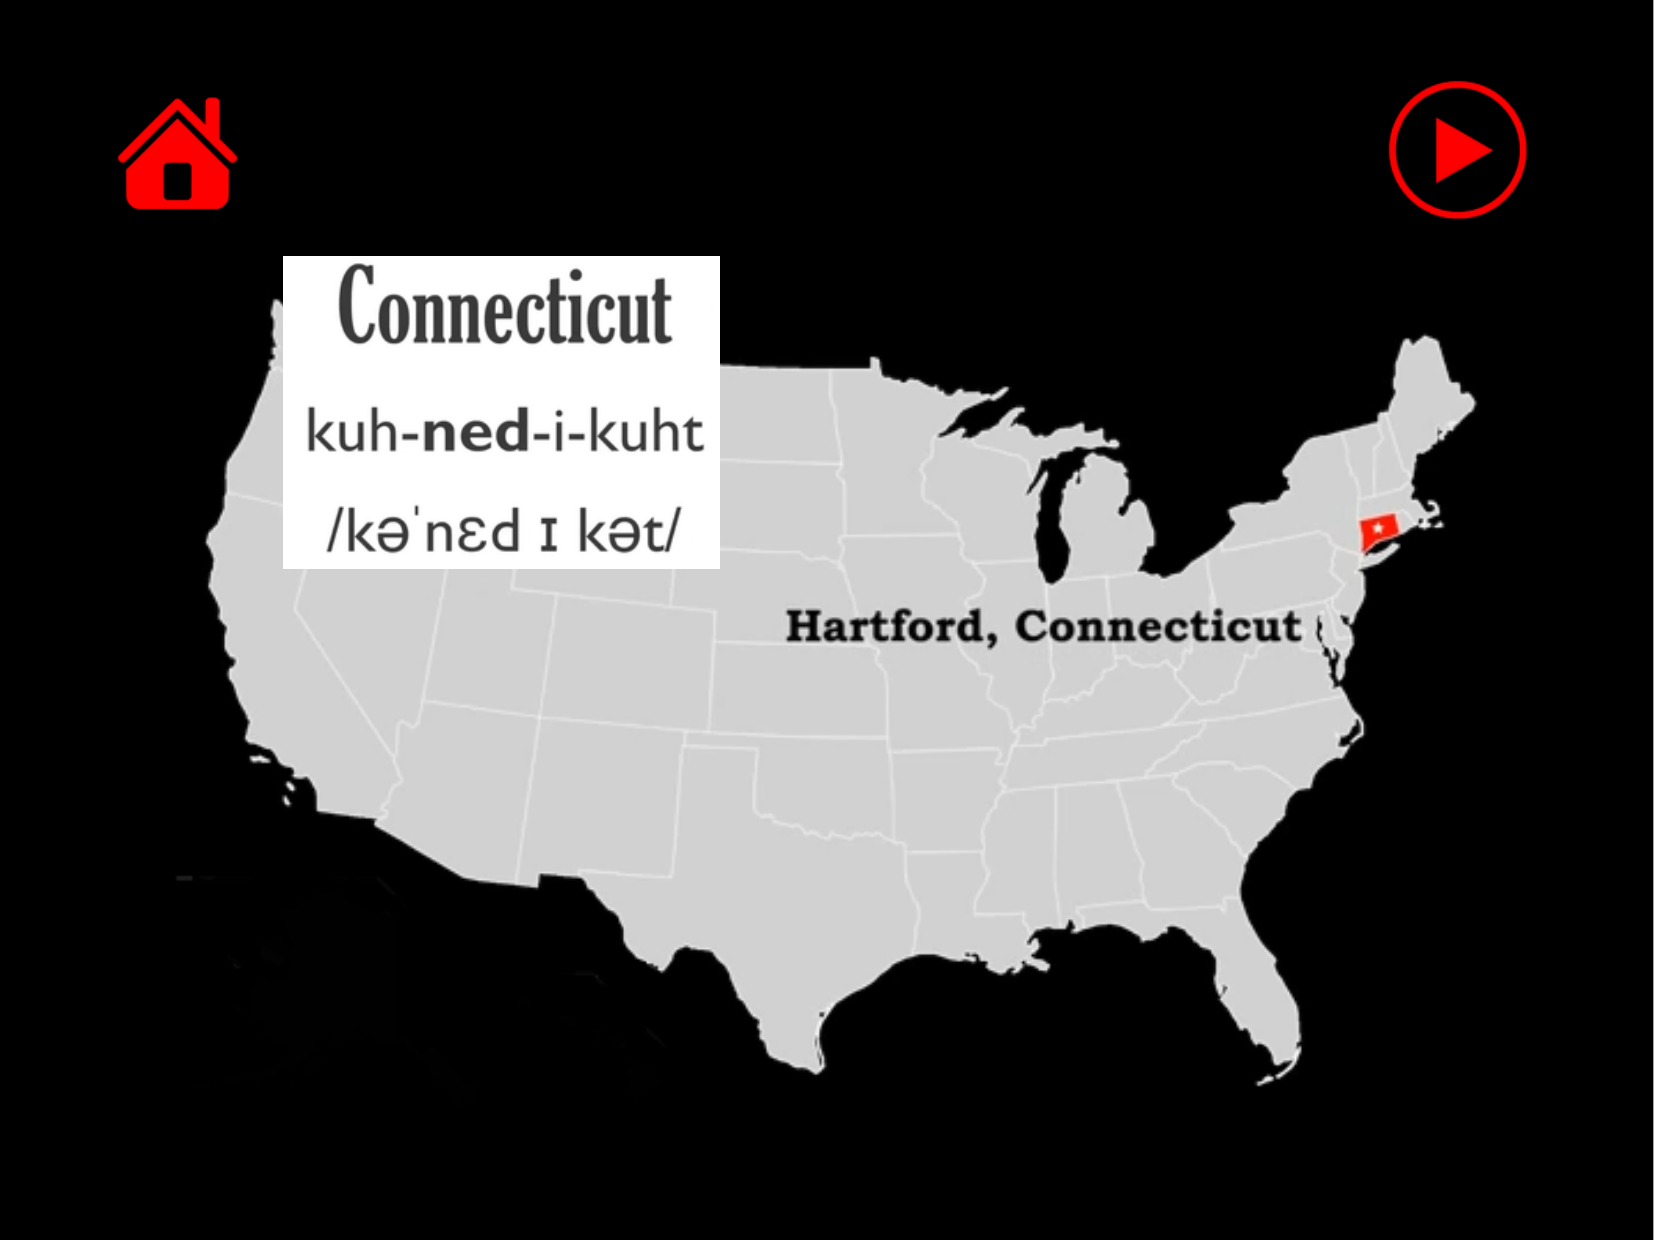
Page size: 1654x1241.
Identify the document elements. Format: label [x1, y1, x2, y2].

picture [118, 94, 237, 213]
picture [1381, 70, 1539, 228]
picture [170, 256, 1484, 1105]
